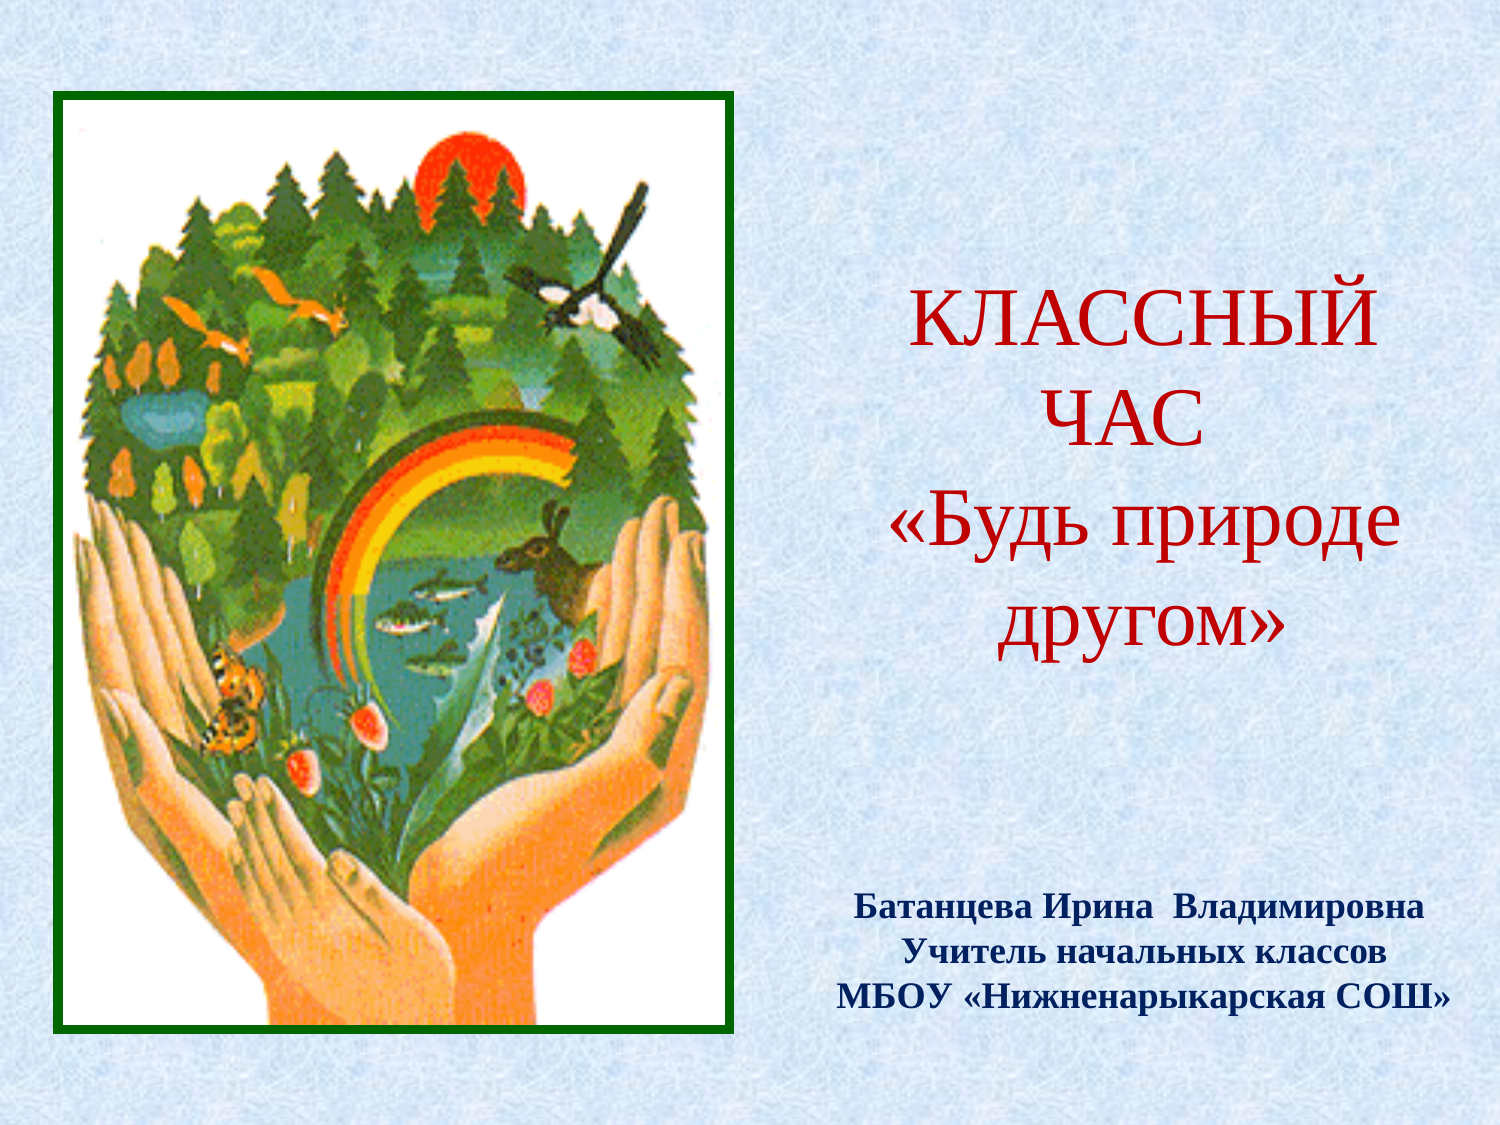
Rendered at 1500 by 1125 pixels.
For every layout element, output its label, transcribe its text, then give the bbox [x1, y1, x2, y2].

text_box Батанцева Ирина Владимировна Учитель начальных классов МБОУ «Нижненарыкарская СОШ» [734, 873, 1500, 1026]
text_box КЛАССНЫЙ ЧАС «Будь природе другом» [834, 254, 1454, 674]
picture [62, 99, 725, 1025]
